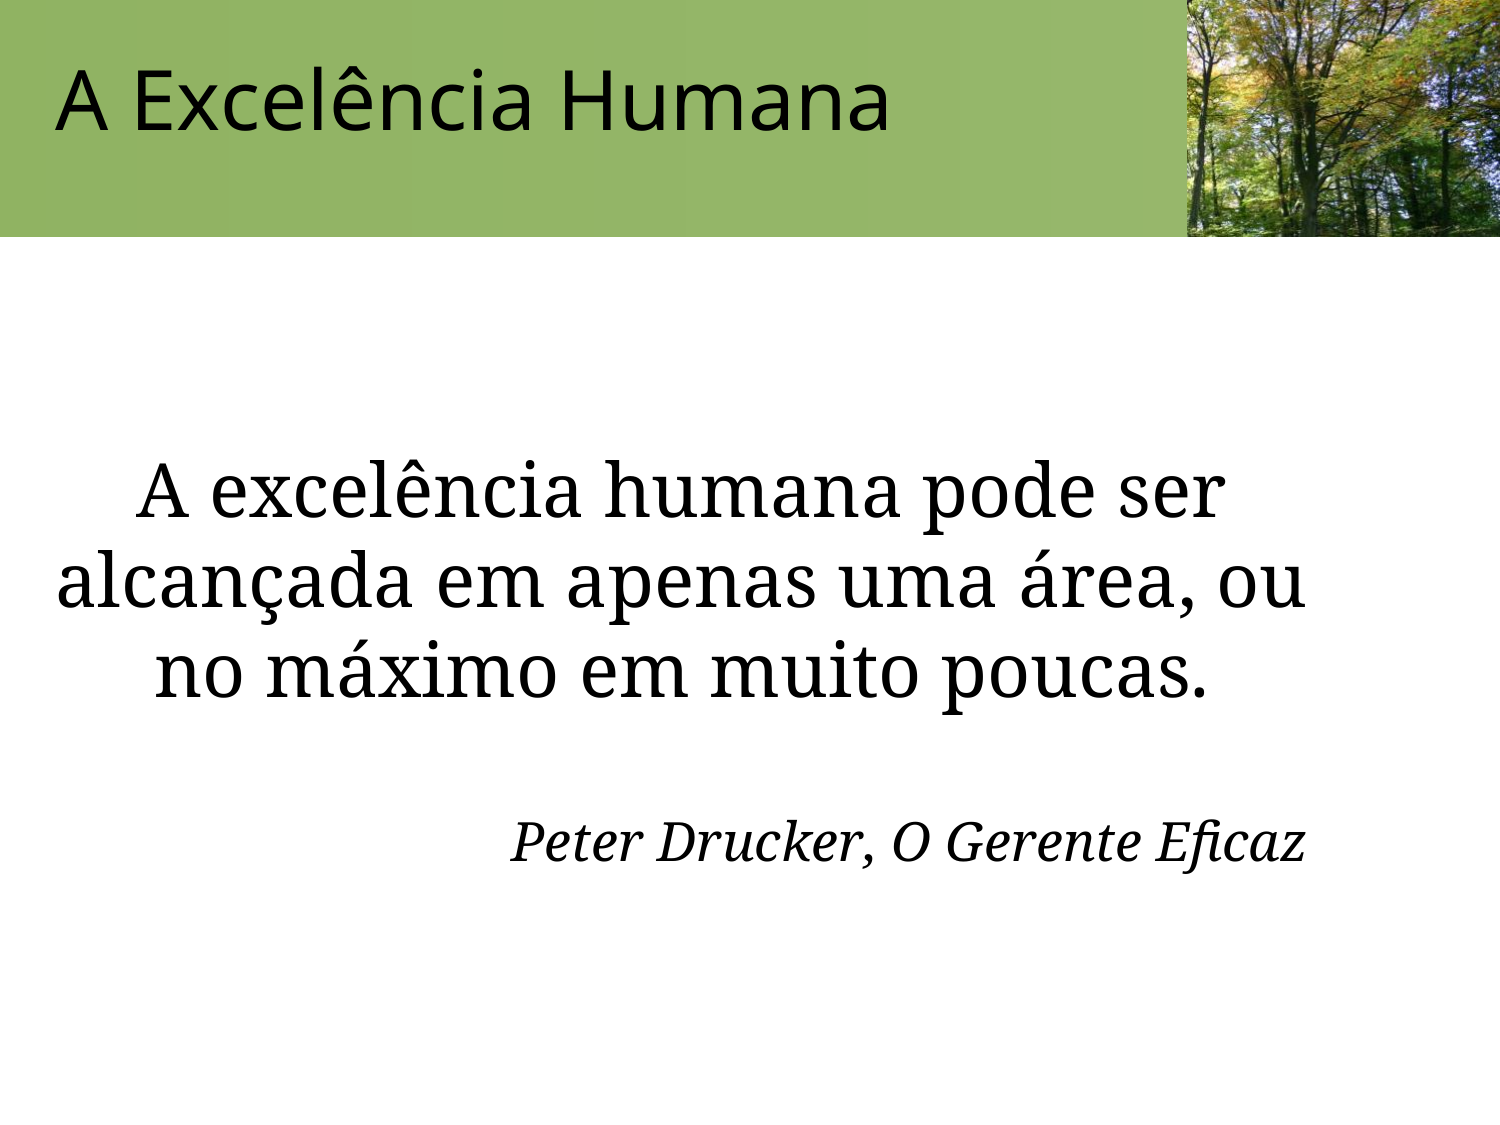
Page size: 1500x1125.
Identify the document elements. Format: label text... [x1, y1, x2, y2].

picture [1187, 0, 1500, 237]
list A excelência humana pode ser alcançada em apenas uma área, ou no máximo em muito poucas. Peter Drucker, O Gerente Eficaz [41, 286, 1392, 1029]
title A Excelência Humana [41, 21, 1164, 173]
